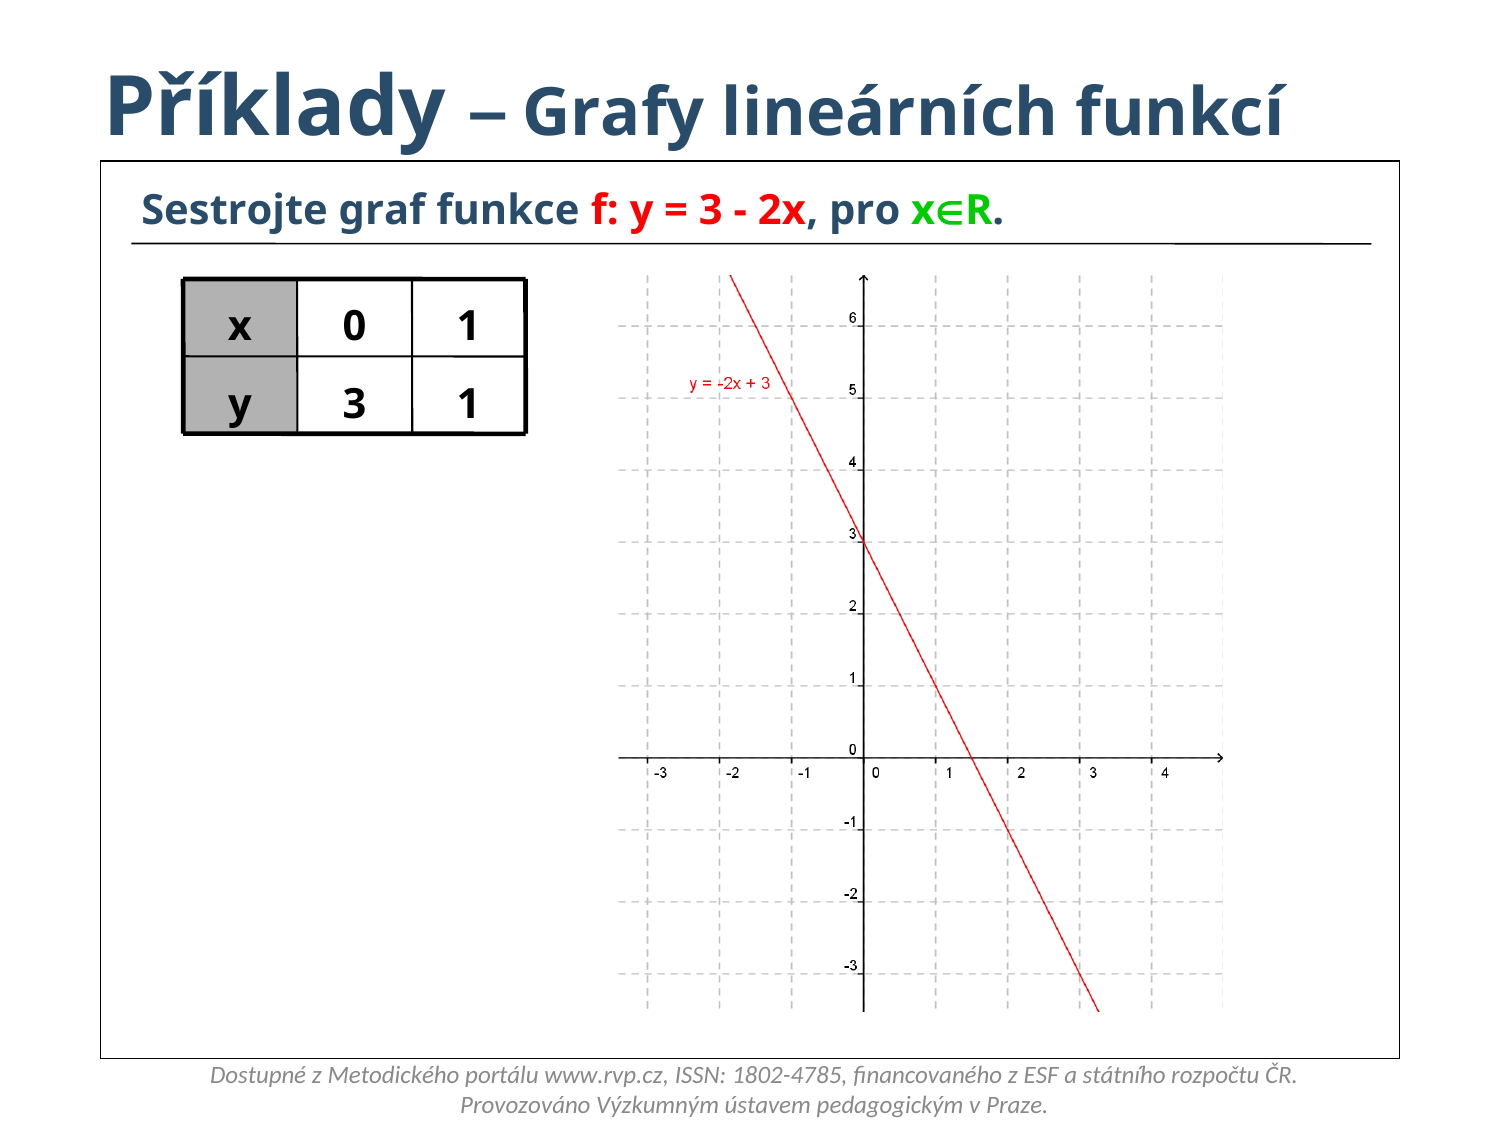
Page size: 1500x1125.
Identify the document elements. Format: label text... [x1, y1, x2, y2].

text_box 3 [299, 358, 411, 431]
text_box 1 [414, 282, 523, 355]
text_box y [186, 358, 296, 431]
text_box 0 [299, 282, 411, 355]
text_box x [186, 282, 296, 355]
text_box [100, 190, 1400, 1059]
picture [618, 275, 1223, 1012]
text_box 1 [414, 358, 523, 431]
title Příklady – Grafy lineárních funkcí [88, 39, 1414, 190]
text_box Sestrojte graf funkce f: y = 3 - 2x, pro xR. [126, 160, 1367, 256]
